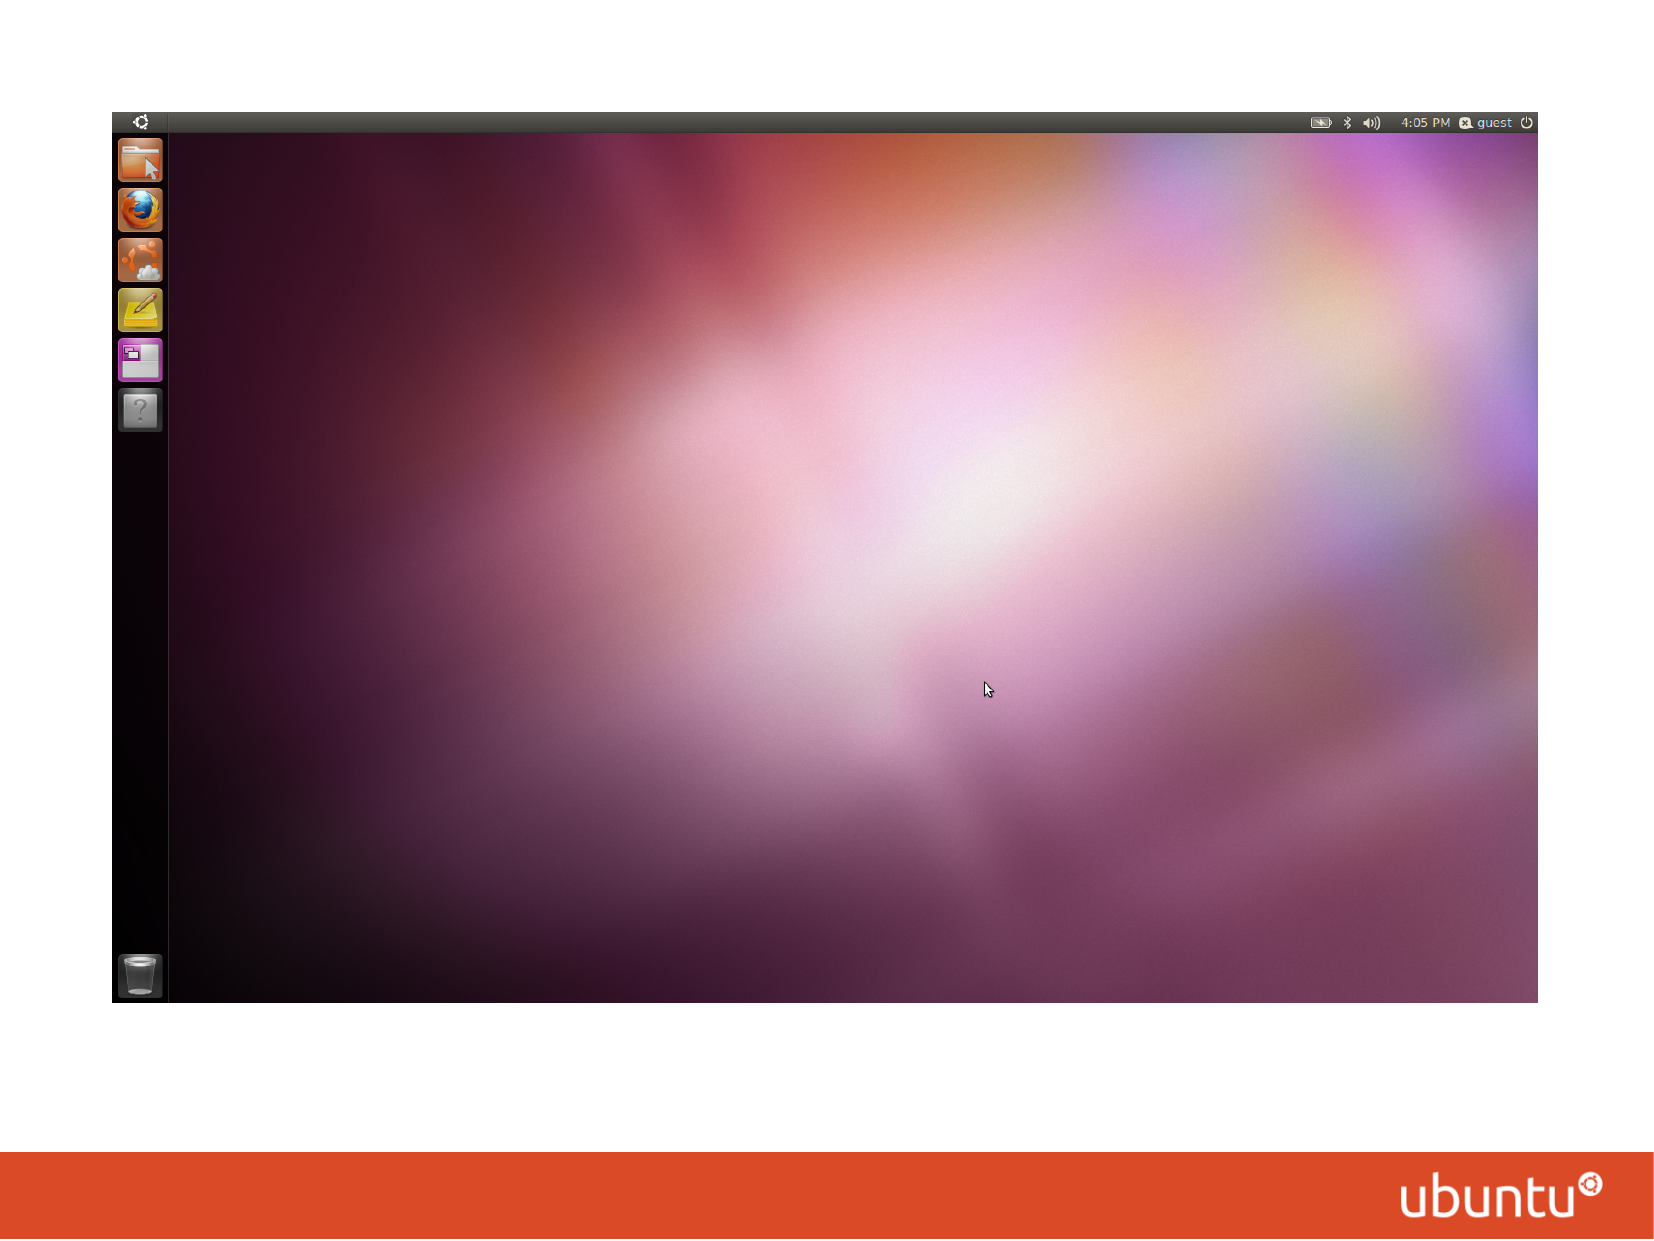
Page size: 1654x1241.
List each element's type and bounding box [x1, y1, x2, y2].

picture [112, 112, 1538, 1004]
picture [0, 1152, 1654, 1239]
